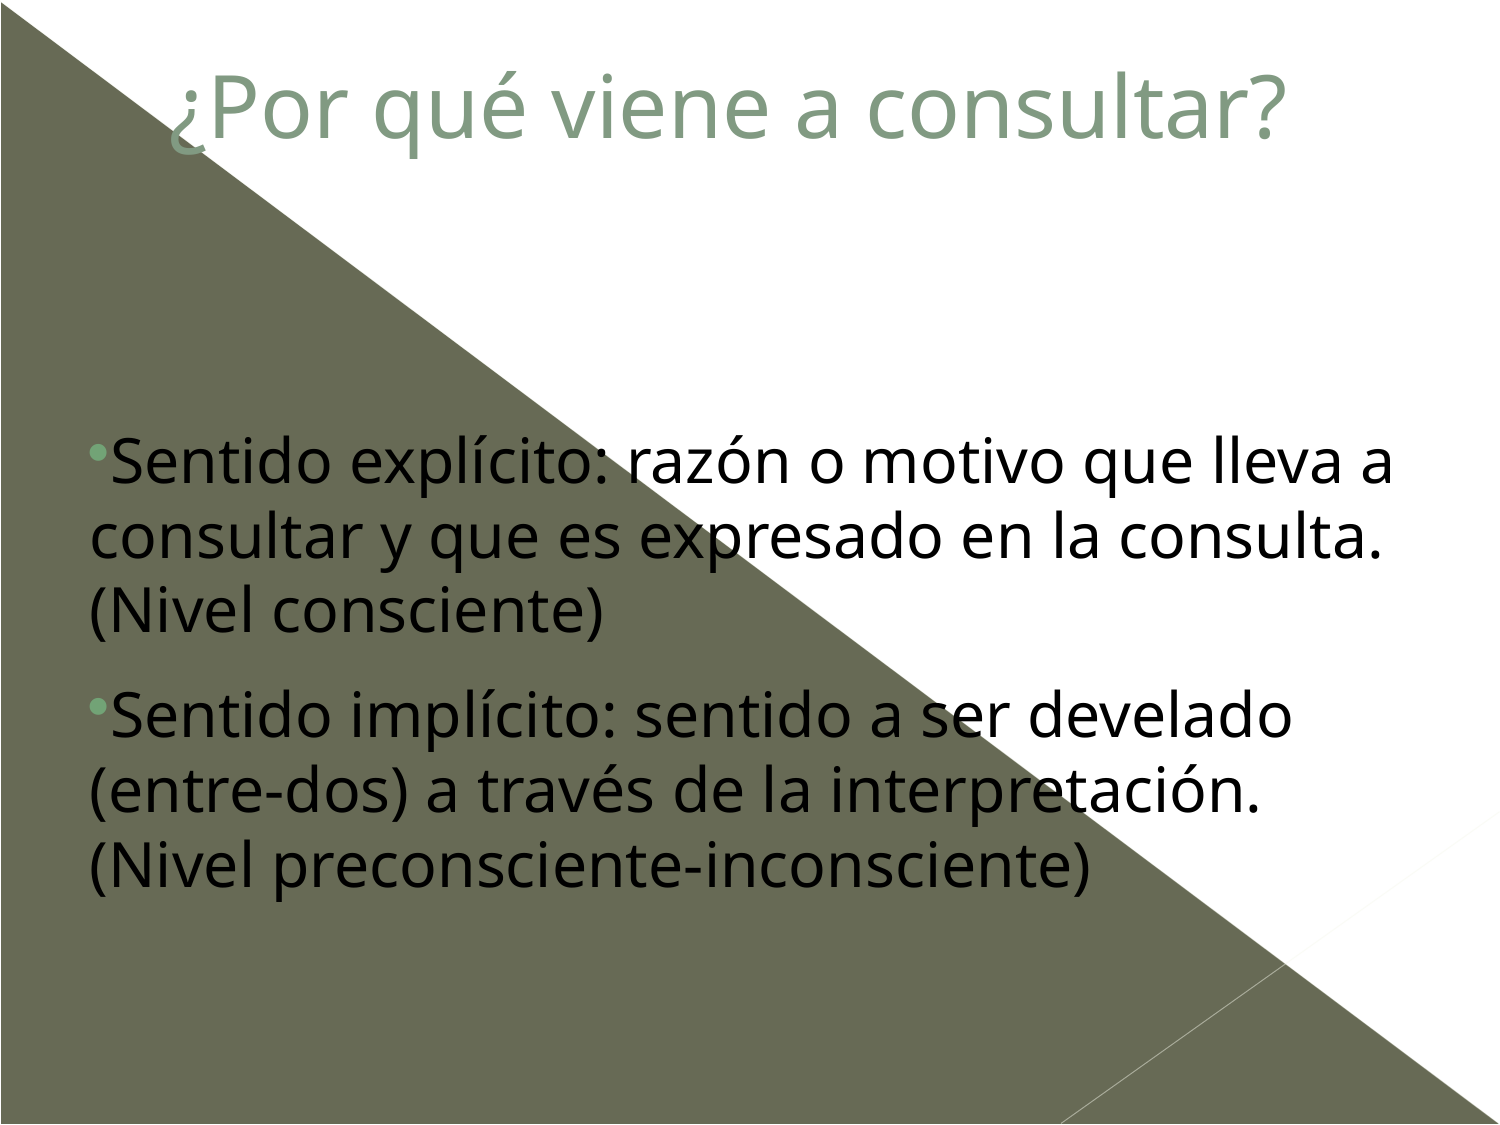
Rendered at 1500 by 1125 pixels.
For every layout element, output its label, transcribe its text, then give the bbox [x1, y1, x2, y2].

list Sentido explícito: razón o motivo que lleva a consultar y que es expresado en la consulta. (Nivel consciente) Sentido implícito: sentido a ser develado (entre-dos) a través de la interpretación. (Nivel preconsciente-inconsciente) [75, 308, 1425, 1059]
title ¿Por qué viene a consultar? [75, 43, 1425, 274]
